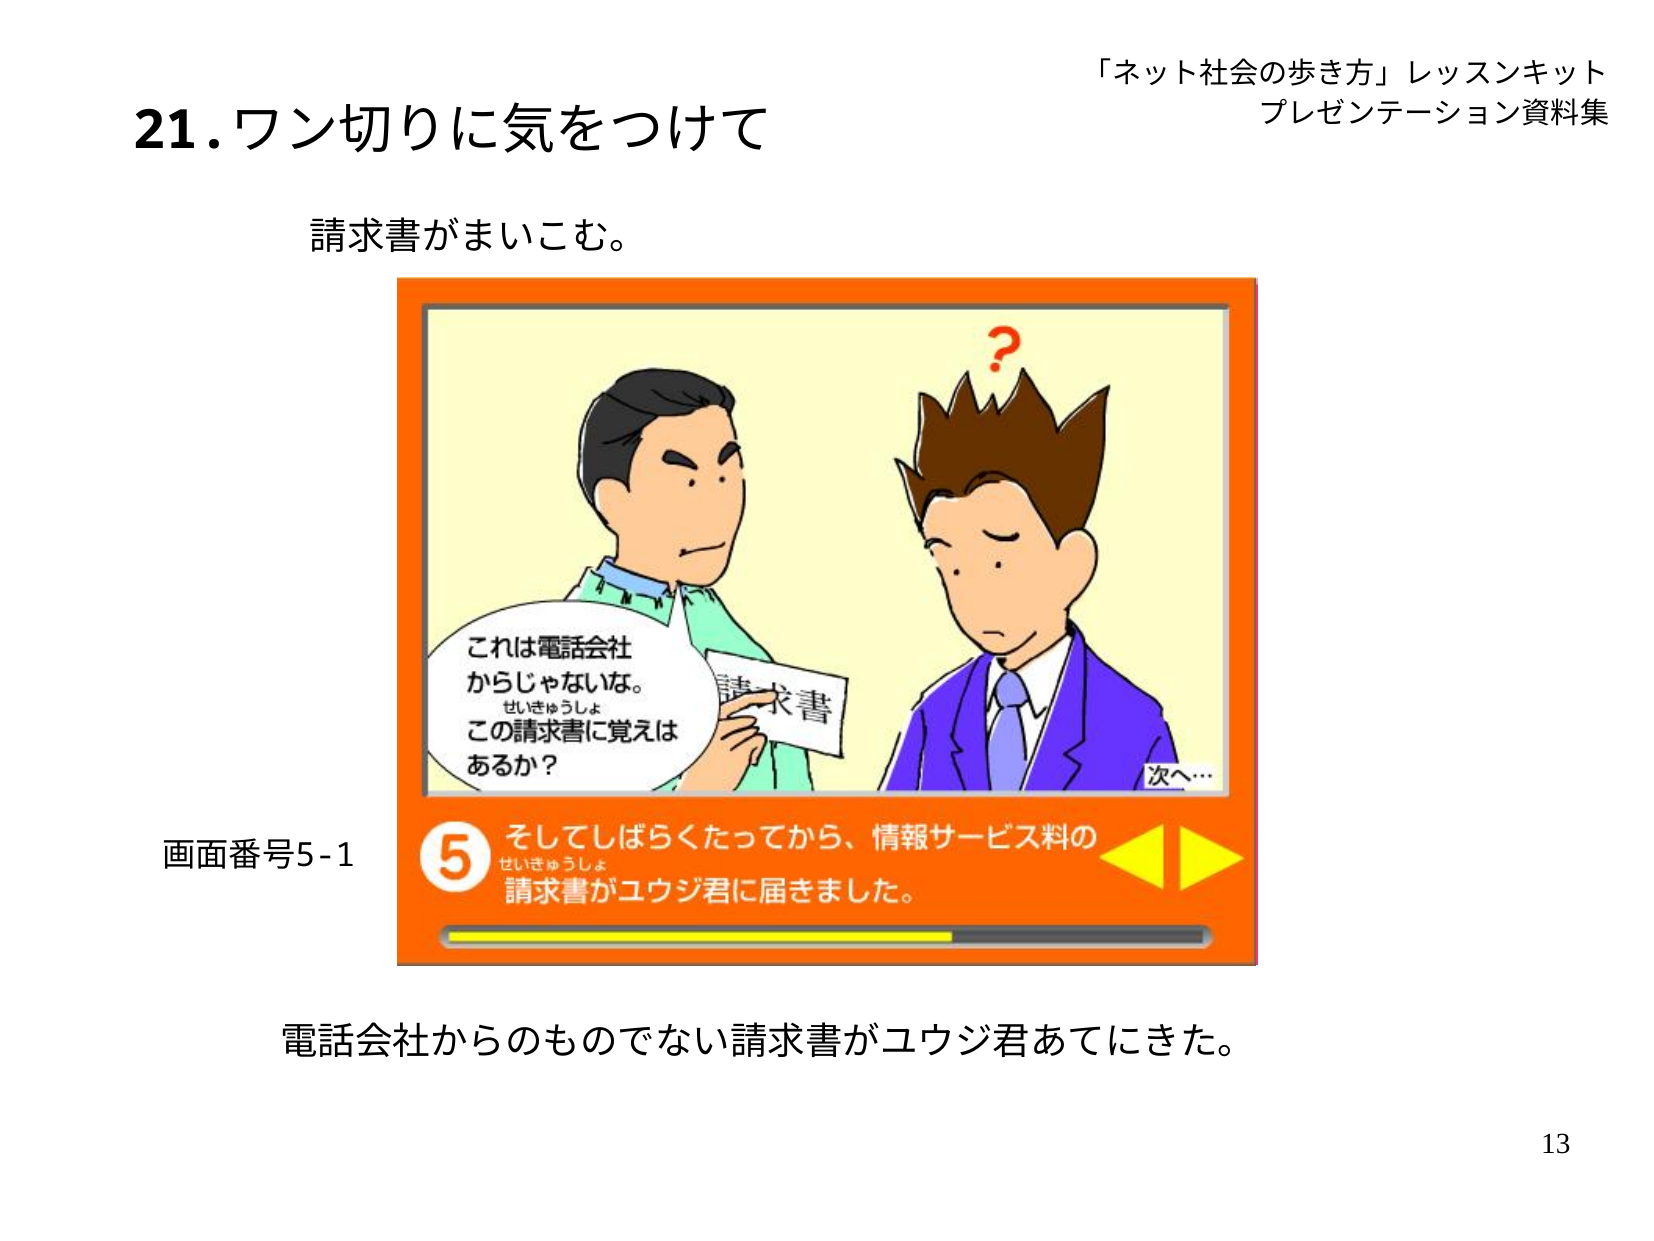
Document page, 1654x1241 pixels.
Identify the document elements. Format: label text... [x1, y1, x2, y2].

picture [397, 277, 1258, 966]
text_box 電話会社からのものでない請求書がユウジ君あてにきた。 [265, 1003, 1447, 1074]
text_box 請求書がまいこむ。 [295, 206, 946, 267]
text_box 「ネット社会の歩き方」レッスンキット プレゼンテーション資料集 [1062, 44, 1625, 139]
text_box 21.ワン切りに気をつけて [118, 88, 1241, 169]
text_box 画面番号5-1 [147, 826, 384, 882]
